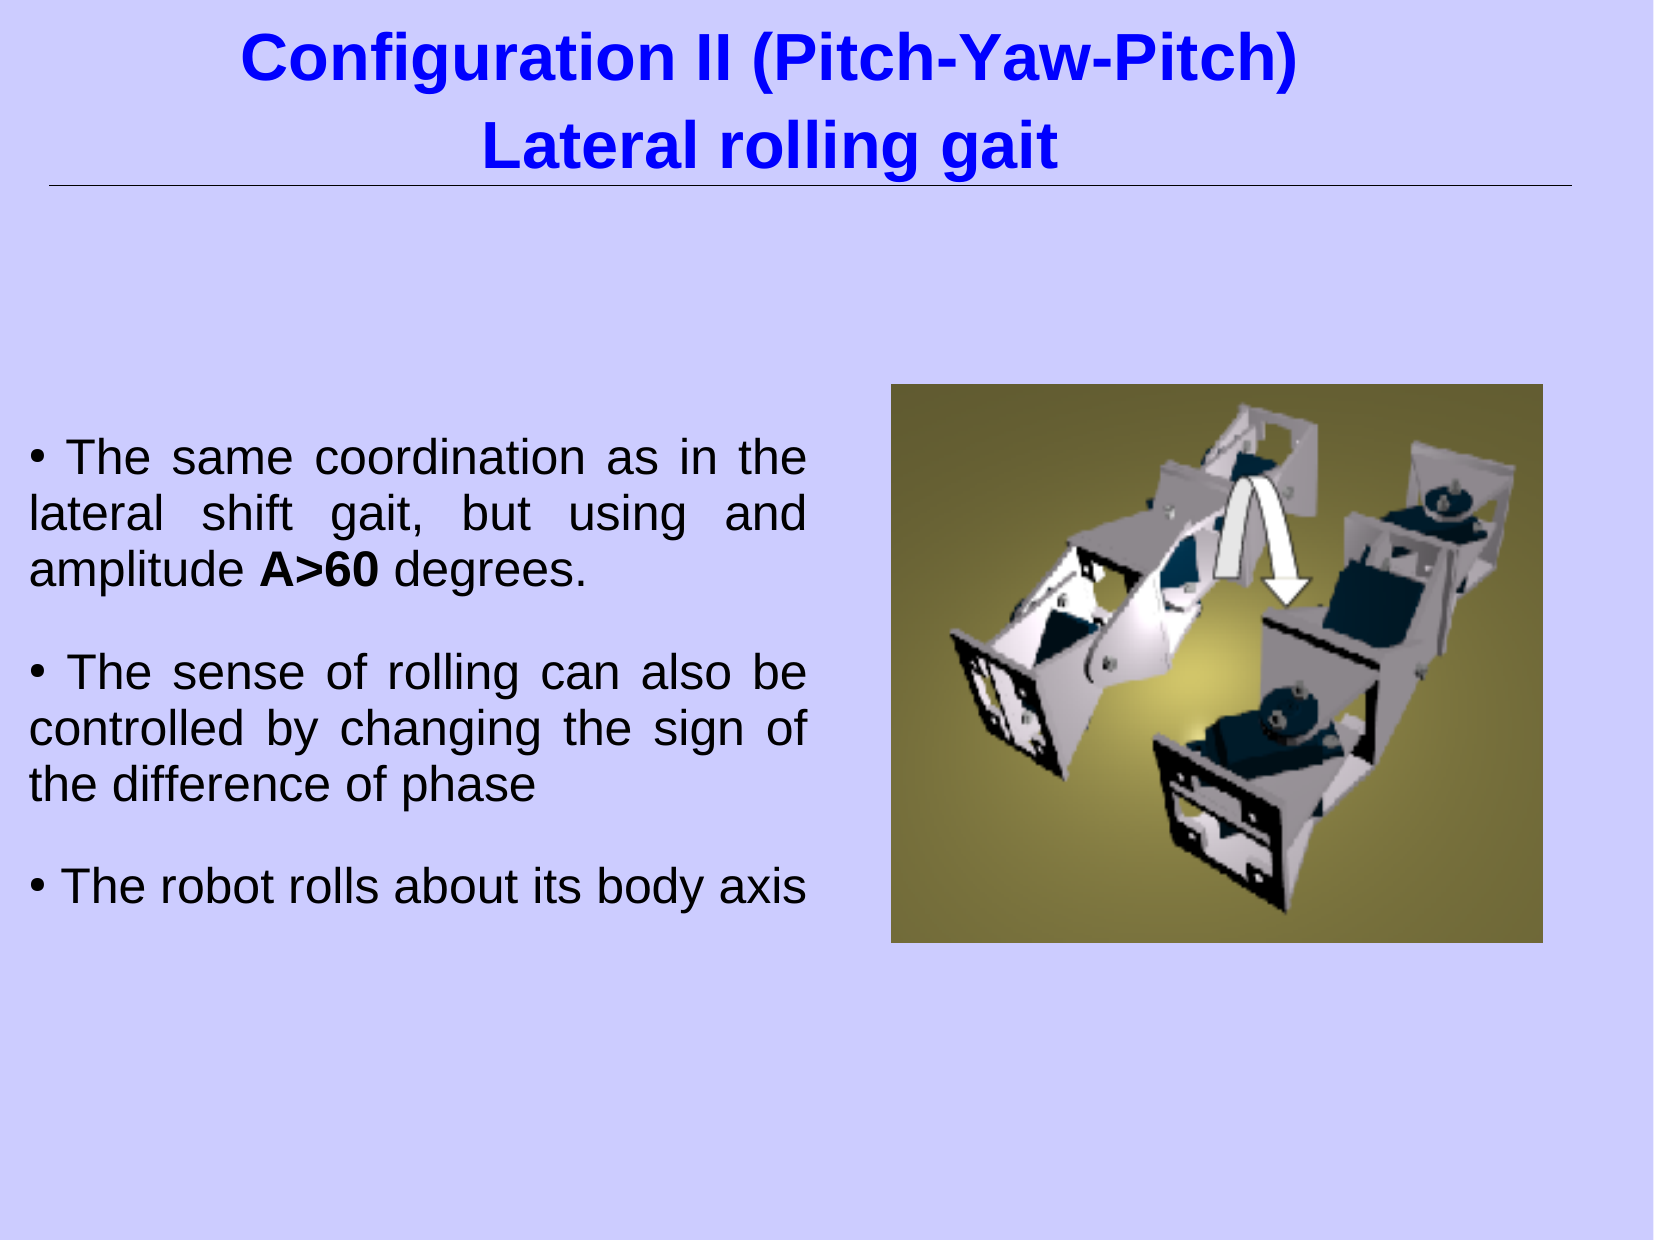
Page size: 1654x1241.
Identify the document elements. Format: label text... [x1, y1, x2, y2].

title Configuration II (Pitch-Yaw-Pitch) Lateral rolling gait [132, 0, 1408, 191]
text_box The same coordination as in the lateral shift gait, but using and amplitude A>60 degrees. The sense of rolling can also be controlled by changing the sign of the difference of phase The robot rolls about its body axis [28, 429, 831, 960]
picture [891, 384, 1543, 943]
